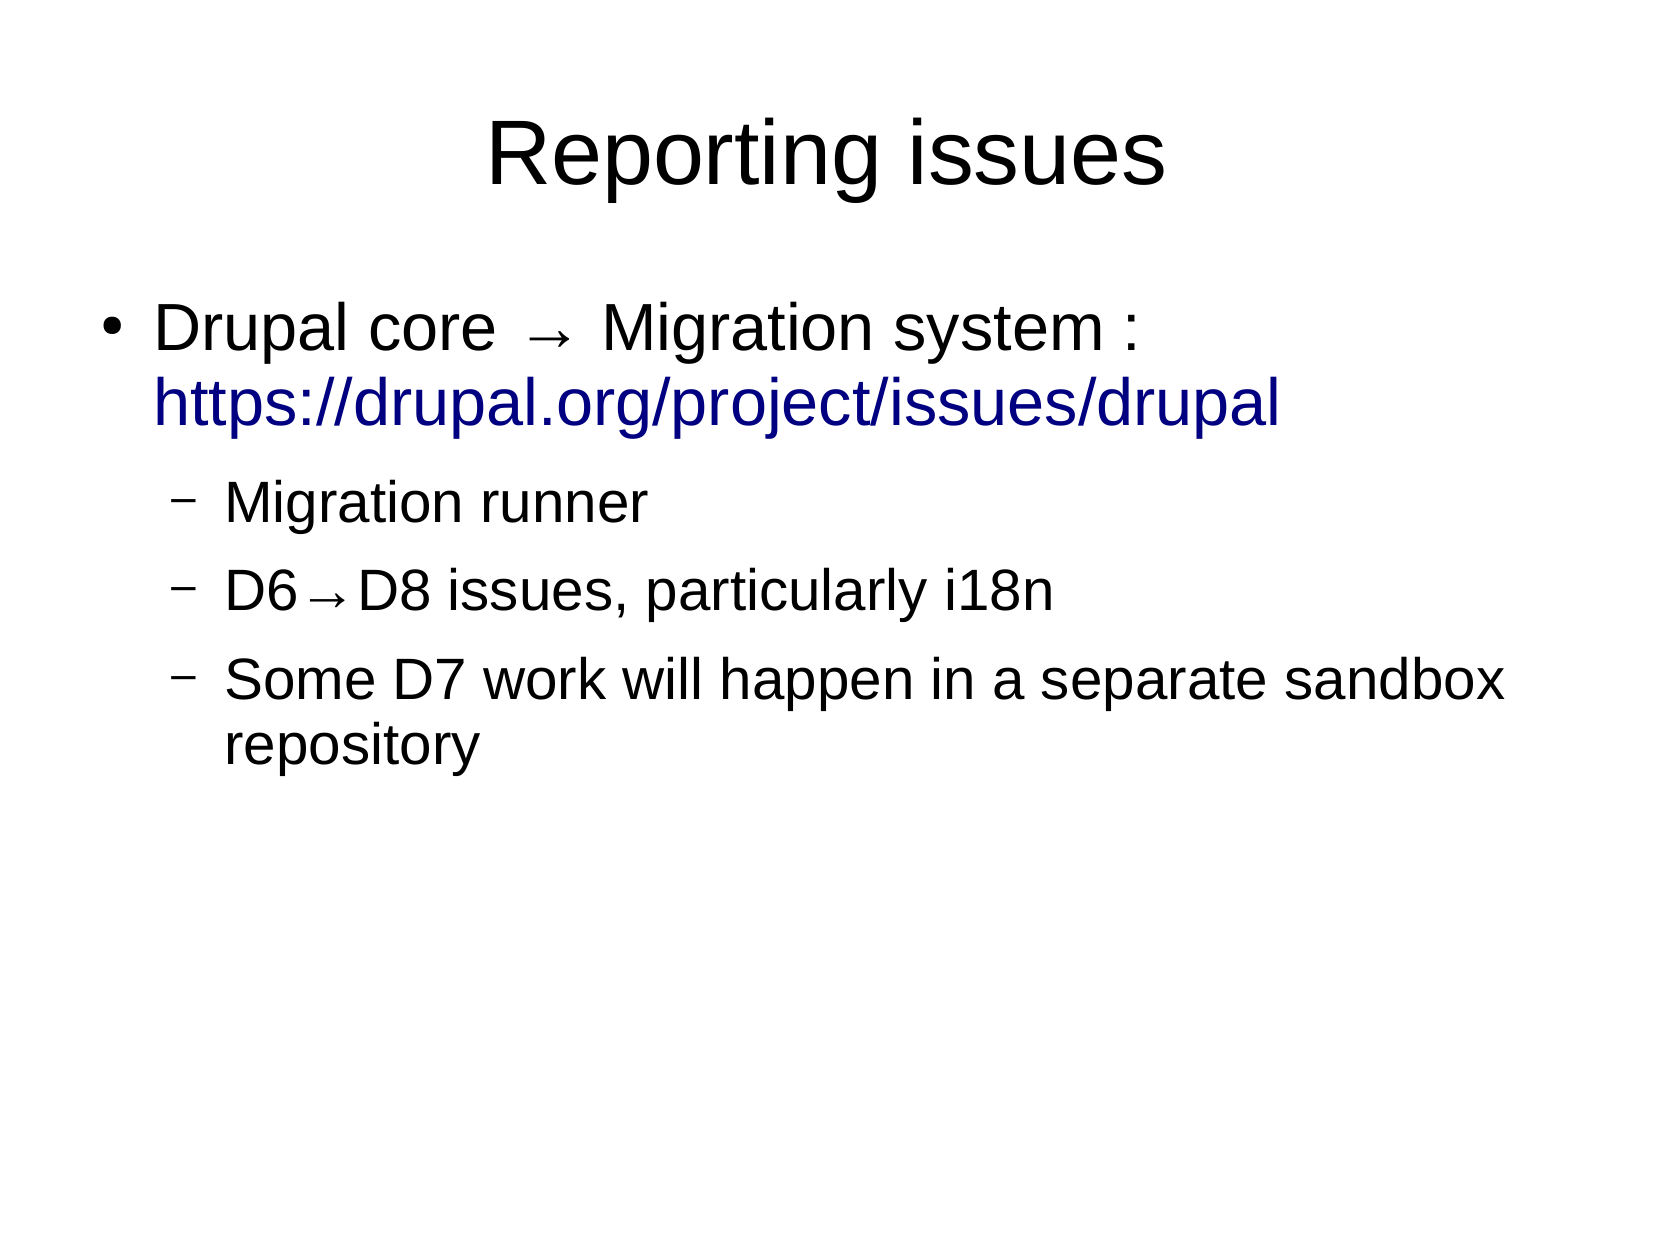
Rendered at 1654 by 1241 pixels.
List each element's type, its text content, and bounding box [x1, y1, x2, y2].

title Reporting issues [82, 49, 1571, 257]
list Drupal core → Migration system : https://drupal.org/project/issues/drupal Migration runner D6→D8 issues, particularly i18n Some D7 work will happen in a separate sandbox repository [82, 290, 1538, 1010]
